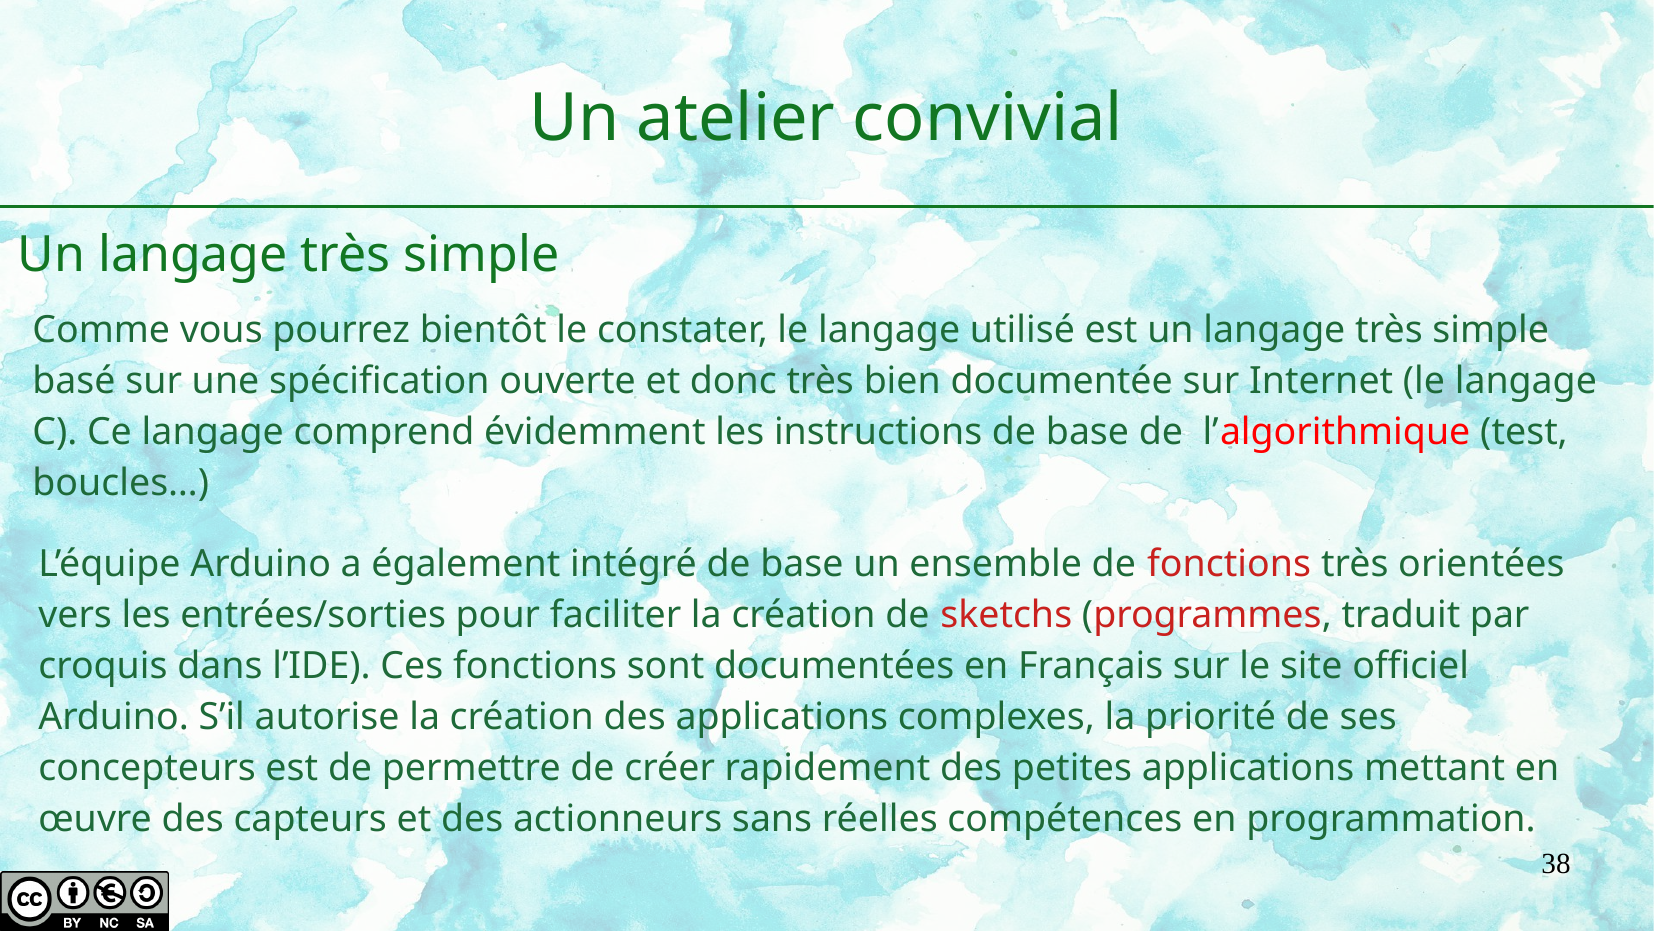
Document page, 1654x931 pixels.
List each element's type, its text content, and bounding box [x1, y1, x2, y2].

text_box Comme vous pourrez bientôt le constater, le langage utilisé est un langage très simple basé sur une spécification ouverte et donc très bien documentée sur Internet (le langage C). Ce langage comprend évidemment les instructions de base de l’algorithmique (test, boucles…) [17, 295, 1625, 515]
text_box L’équipe Arduino a également intégré de base un ensemble de fonctions très orientées vers les entrées/sorties pour faciliter la création de sketchs (programmes, traduit par croquis dans l’IDE). Ces fonctions sont documentées en Français sur le site officiel Arduino. S’il autorise la création des applications complexes, la priorité de ses concepteurs est de permettre de créer rapidement des petites applications mettant en œuvre des capteurs et des actionneurs sans réelles compétences en programmation. [23, 528, 1625, 850]
picture [0, 871, 169, 931]
list Un langage très simple [17, 217, 644, 295]
title Un atelier convivial [82, 37, 1571, 193]
